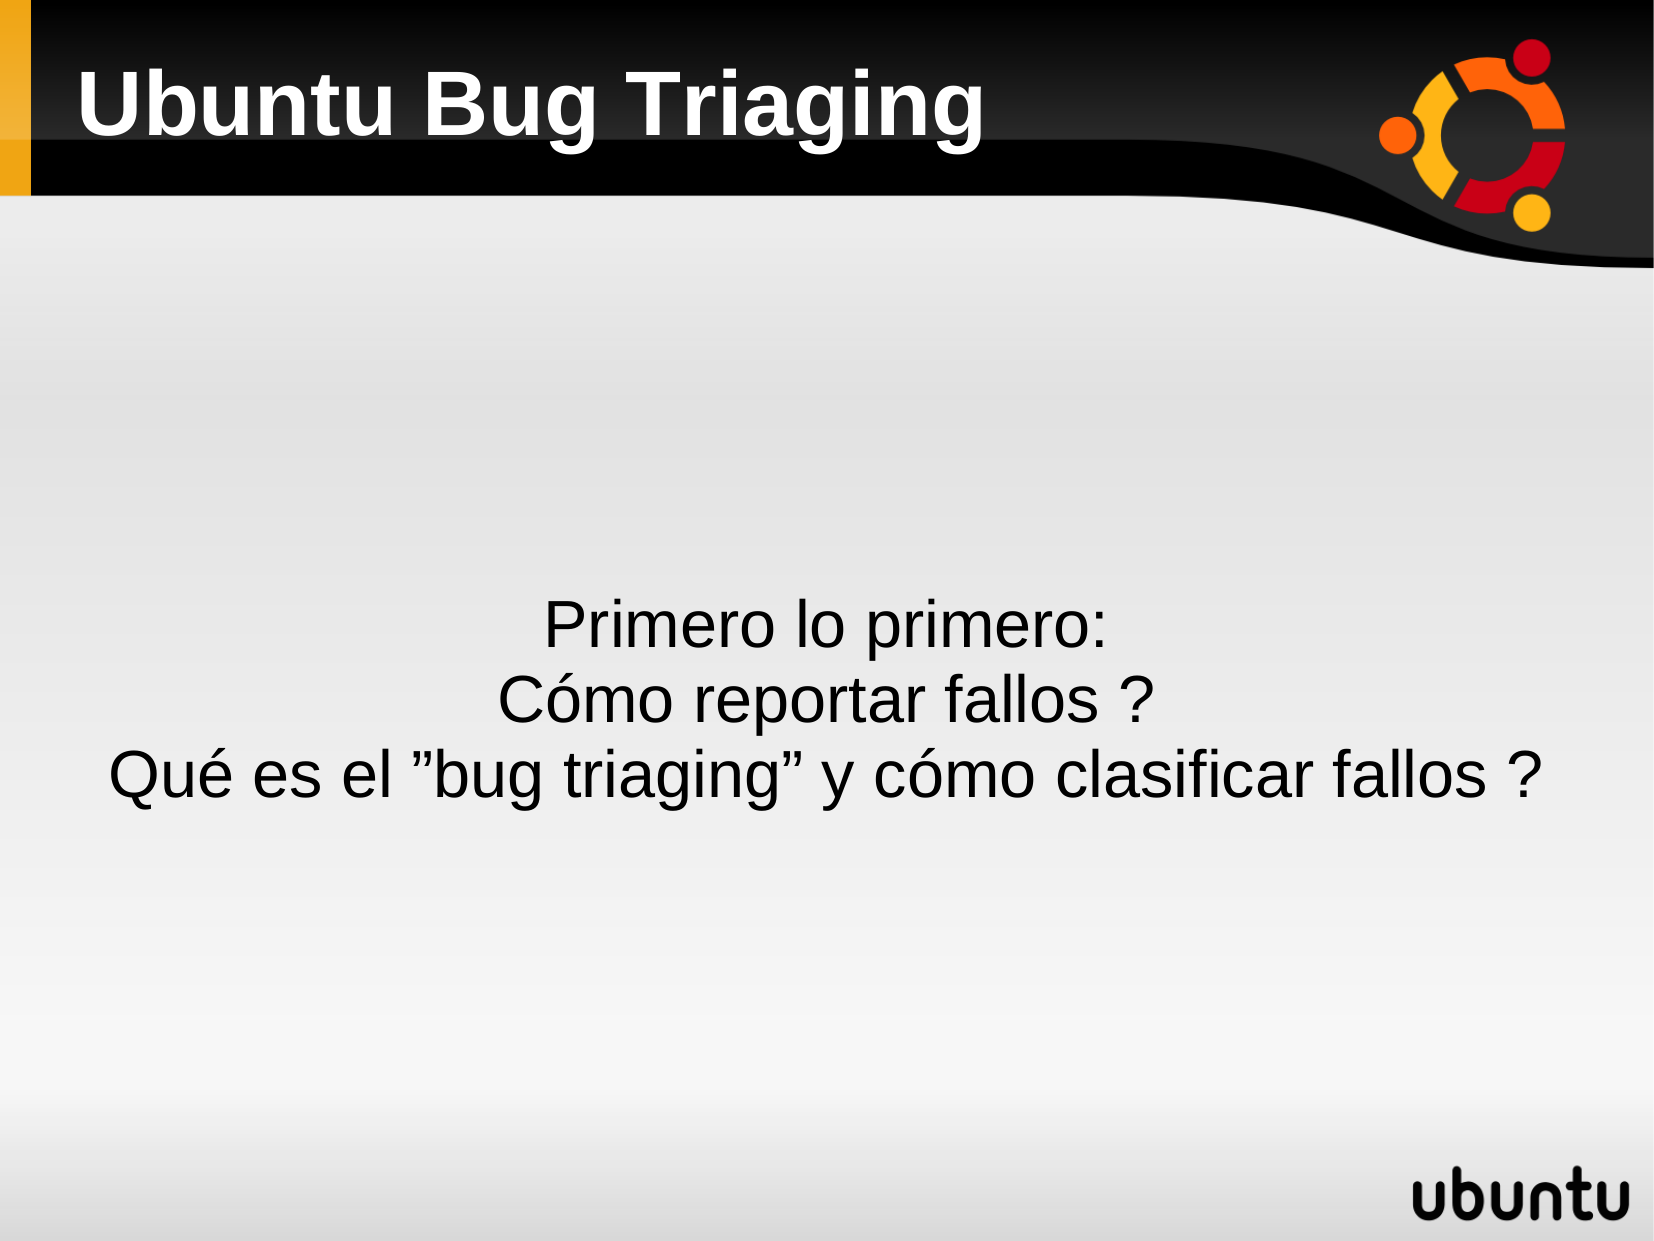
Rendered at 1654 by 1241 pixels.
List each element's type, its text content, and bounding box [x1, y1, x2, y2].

title Ubuntu Bug Triaging [76, 0, 1565, 208]
subtitle Primero lo primero: Cómo reportar fallos ? Qué es el ”bug triaging” y cómo clasificar fallos ? [82, 290, 1571, 1109]
picture [0, 0, 1654, 1241]
